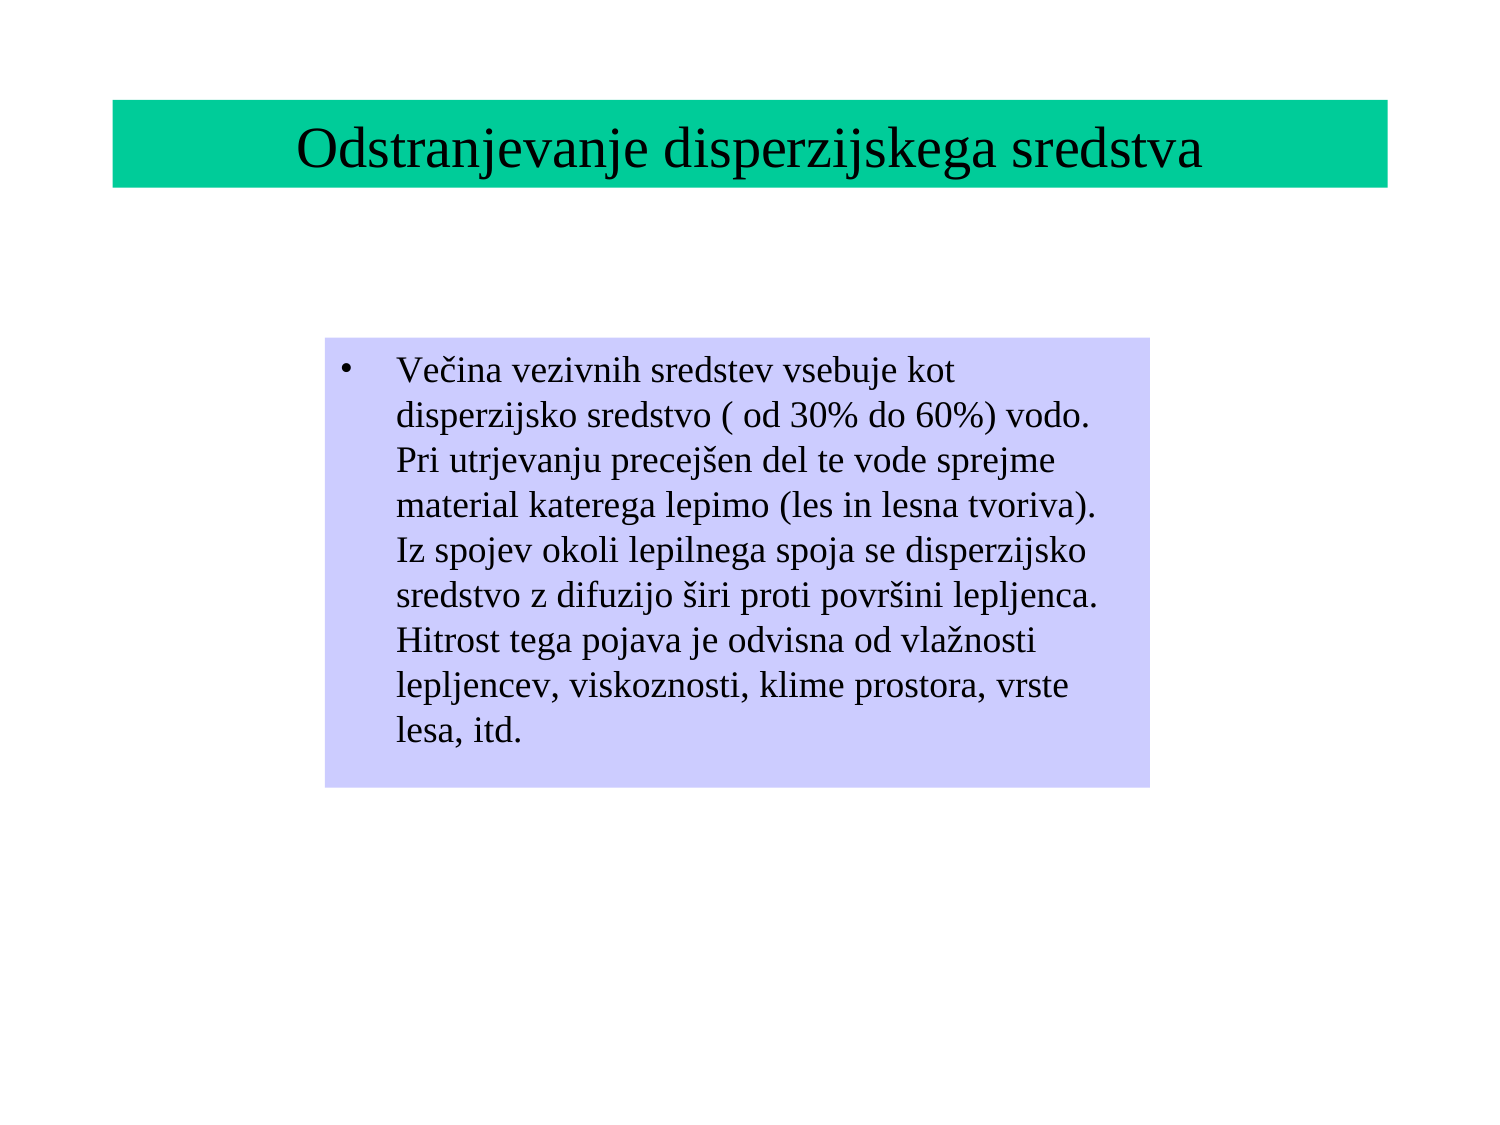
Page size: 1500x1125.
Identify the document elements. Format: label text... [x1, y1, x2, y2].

list Večina vezivnih sredstev vsebuje kot disperzijsko sredstvo ( od 30% do 60%) vodo. Pri utrjevanju precejšen del te vode sprejme material katerega lepimo (les in lesna tvoriva). Iz spojev okoli lepilnega spoja se disperzijsko sredstvo z difuzijo širi proti površini lepljenca. Hitrost tega pojava je odvisna od vlažnosti lepljencev, viskoznosti, klime prostora, vrste lesa, itd. [324, 337, 1150, 788]
title Odstranjevanje disperzijskega sredstva [112, 99, 1388, 188]
